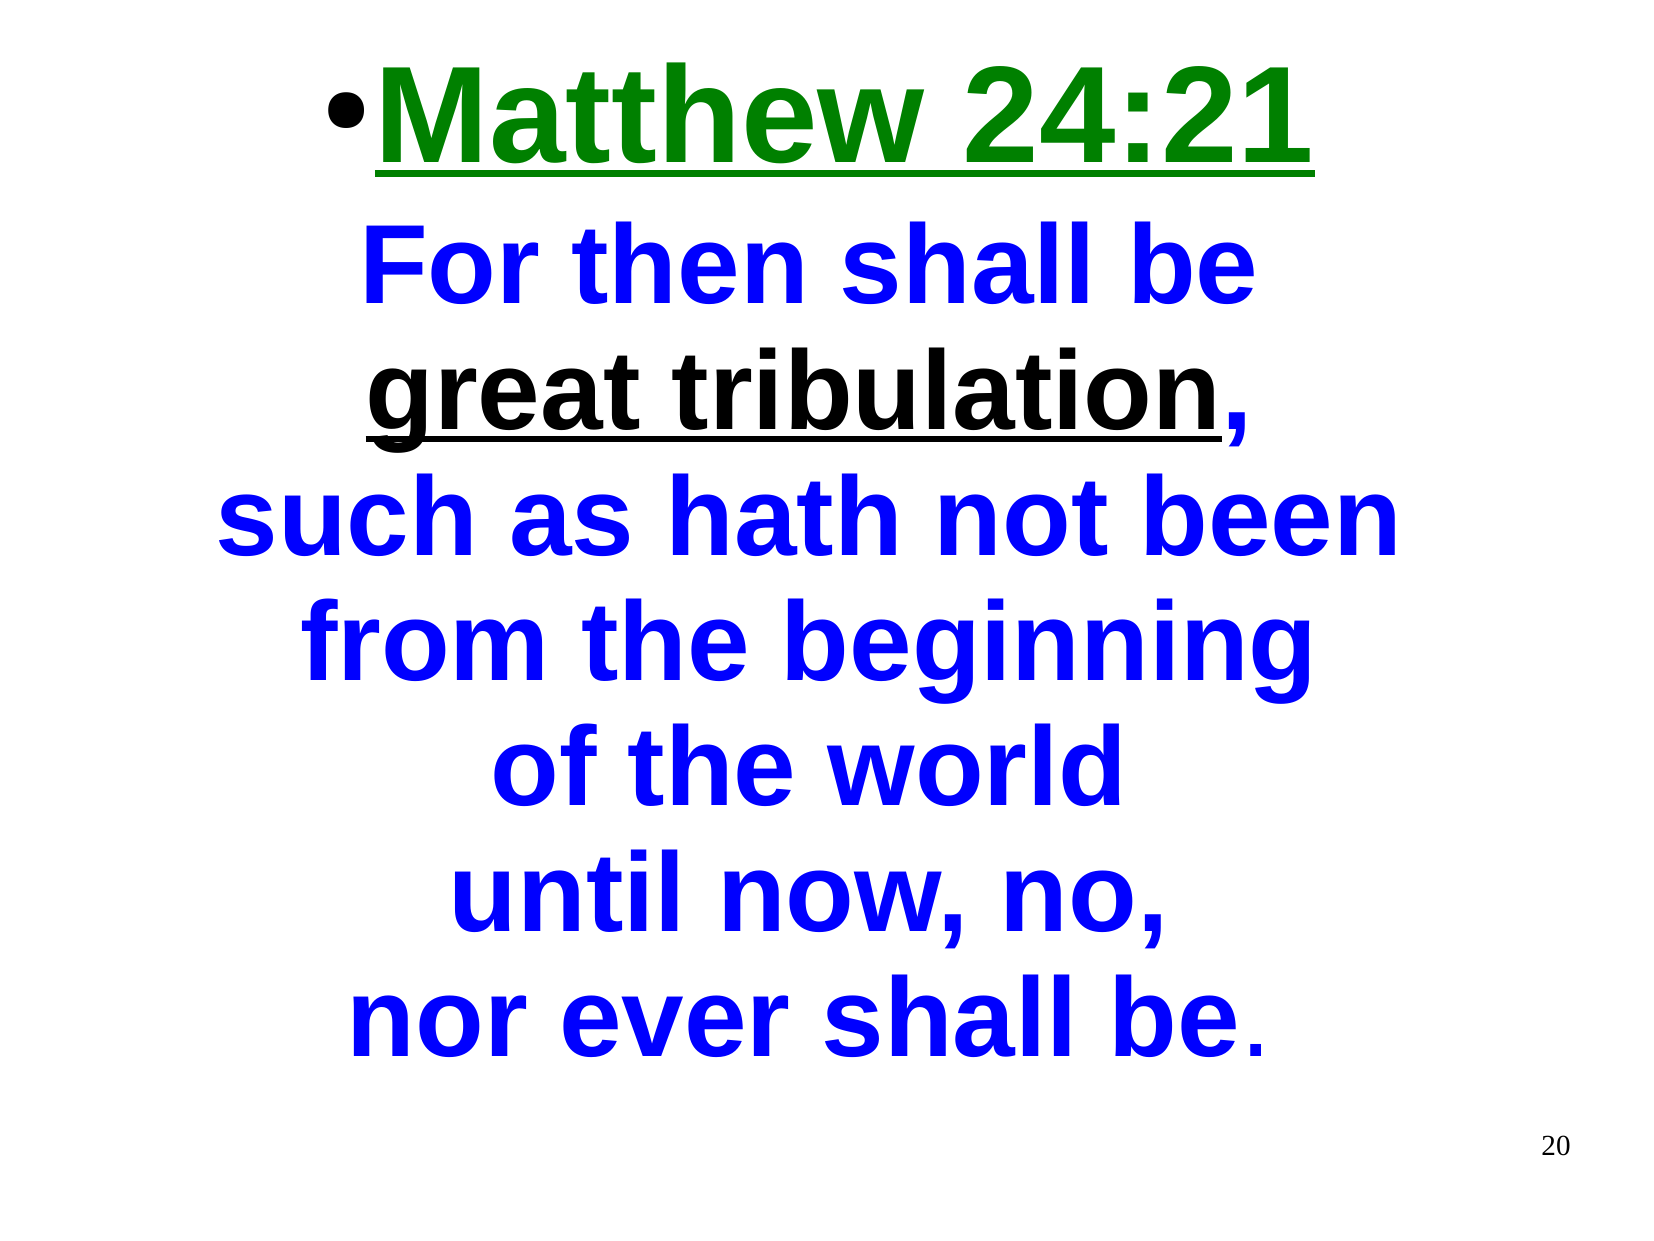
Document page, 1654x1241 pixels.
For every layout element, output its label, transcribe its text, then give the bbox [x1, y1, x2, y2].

list Matthew 24:21 For then shall be great tribulation, such as hath not been from the beginning of the world until now, no, nor ever shall be. [37, 37, 1613, 1201]
